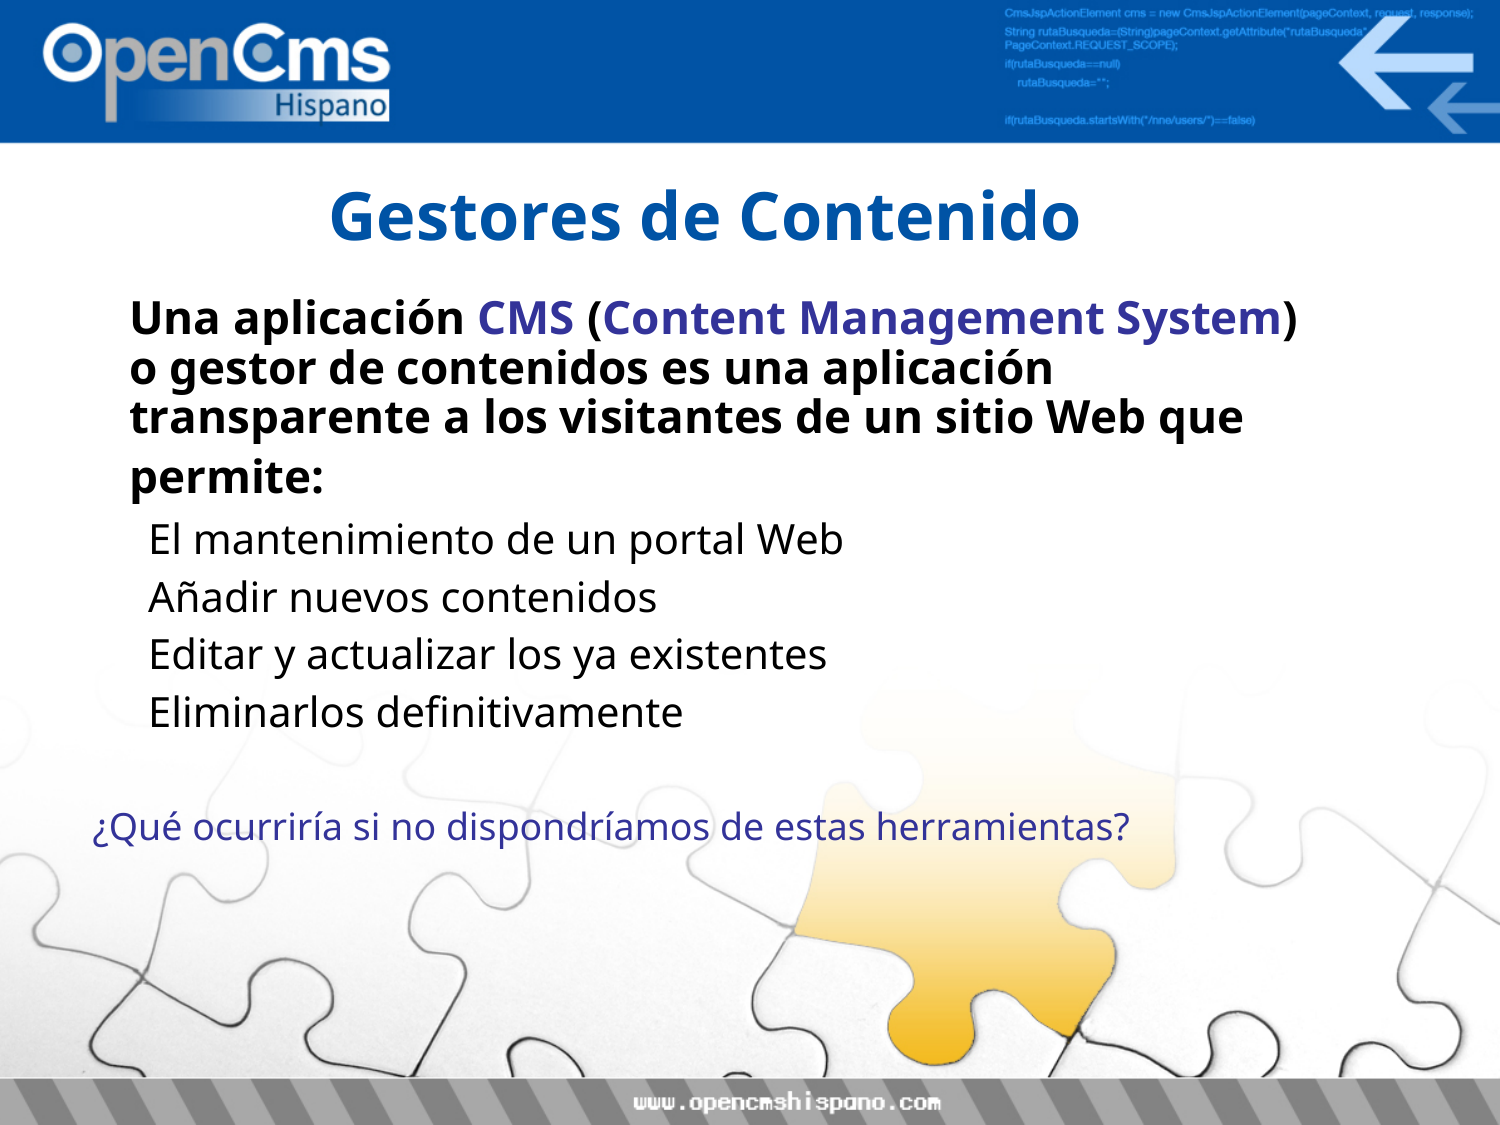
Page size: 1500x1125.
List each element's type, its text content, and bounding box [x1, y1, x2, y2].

text_box Gestores de Contenido [82, 140, 1329, 295]
text_box Una aplicación CMS (Content Management System) o gestor de contenidos es una aplicación transparente a los visitantes de un sitio Web que permite: El mantenimiento de un portal Web Añadir nuevos contenidos Editar y actualizar los ya existentes Eliminarlos definitivamente ¿Qué ocurriría si no dispondríamos de estas herramientas? [73, 295, 1329, 945]
picture [0, 0, 1500, 1125]
